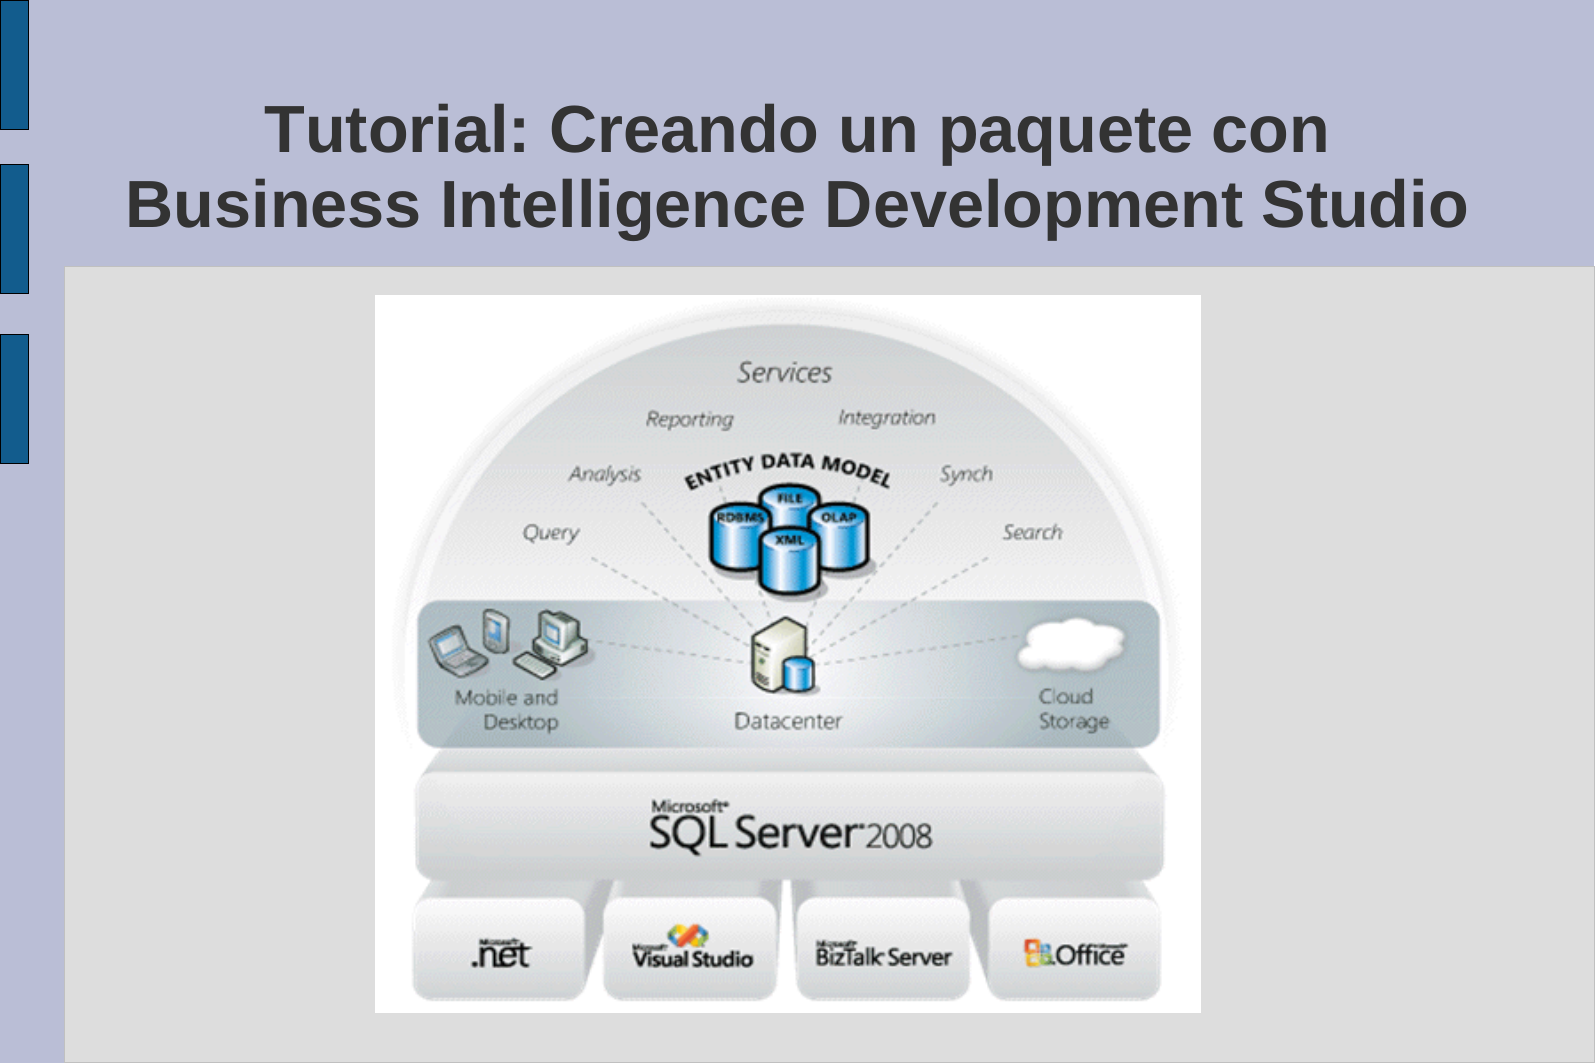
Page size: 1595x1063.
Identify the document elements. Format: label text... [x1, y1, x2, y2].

title Tutorial: Creando un paquete con Business Intelligence Development Studio [117, 78, 1479, 256]
picture [375, 295, 1201, 1013]
